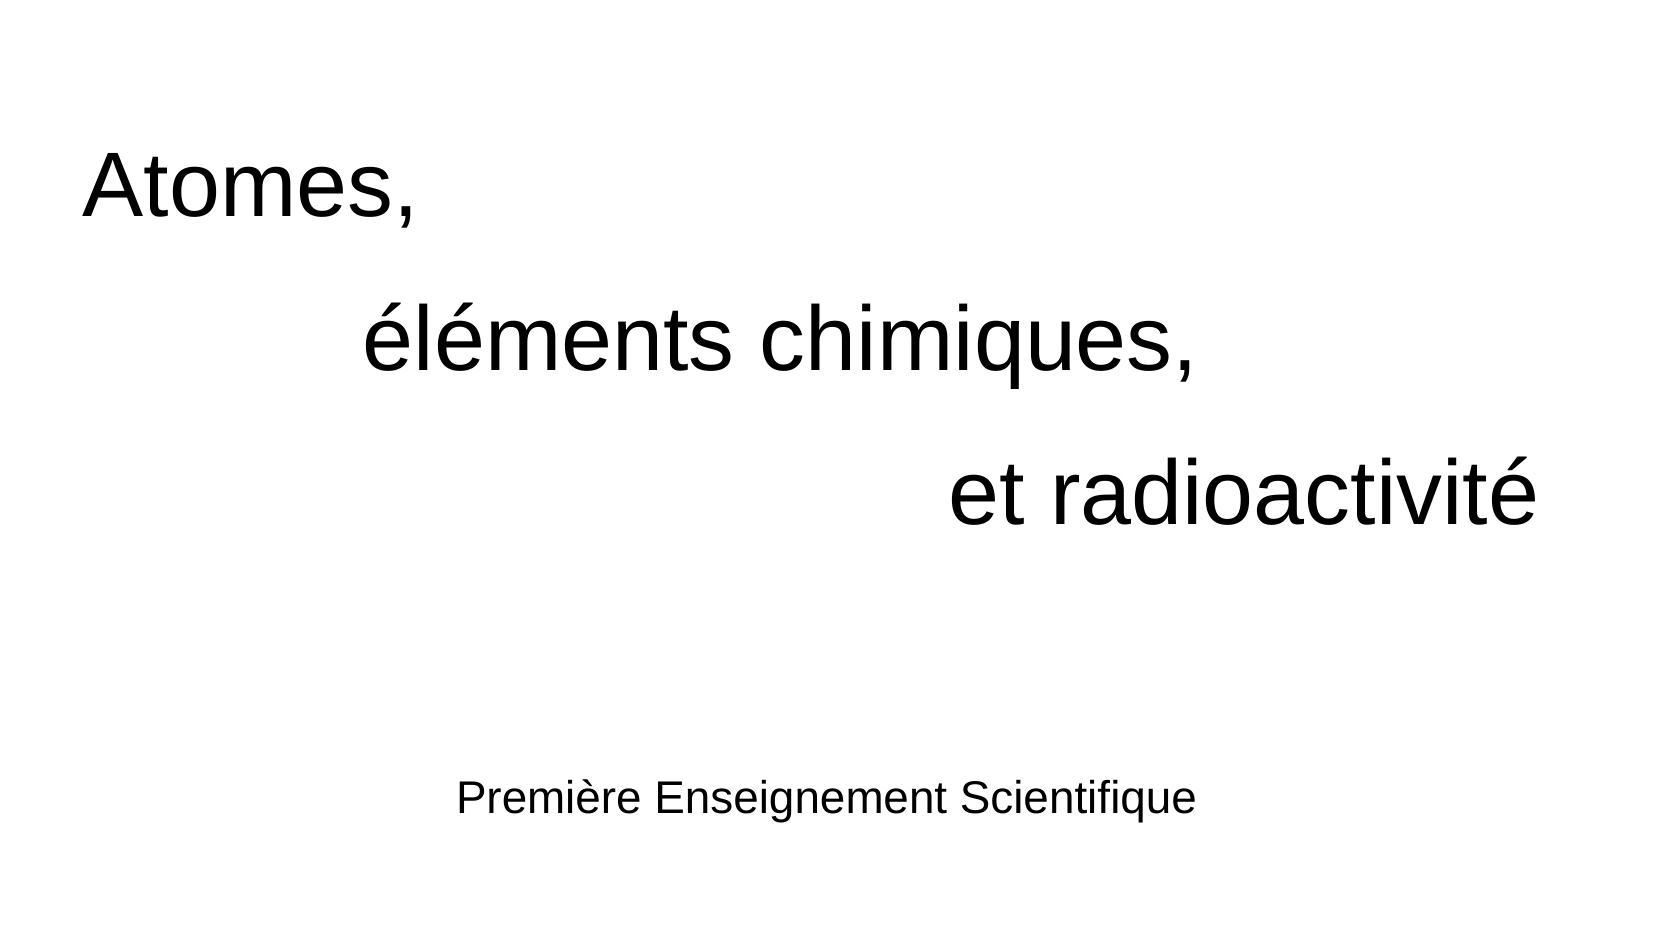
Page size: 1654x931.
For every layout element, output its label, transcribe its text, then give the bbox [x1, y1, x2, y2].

title Atomes, éléments chimiques, et radioactivité [82, 82, 1571, 545]
subtitle Première Enseignement Scientifique [82, 708, 1571, 886]
